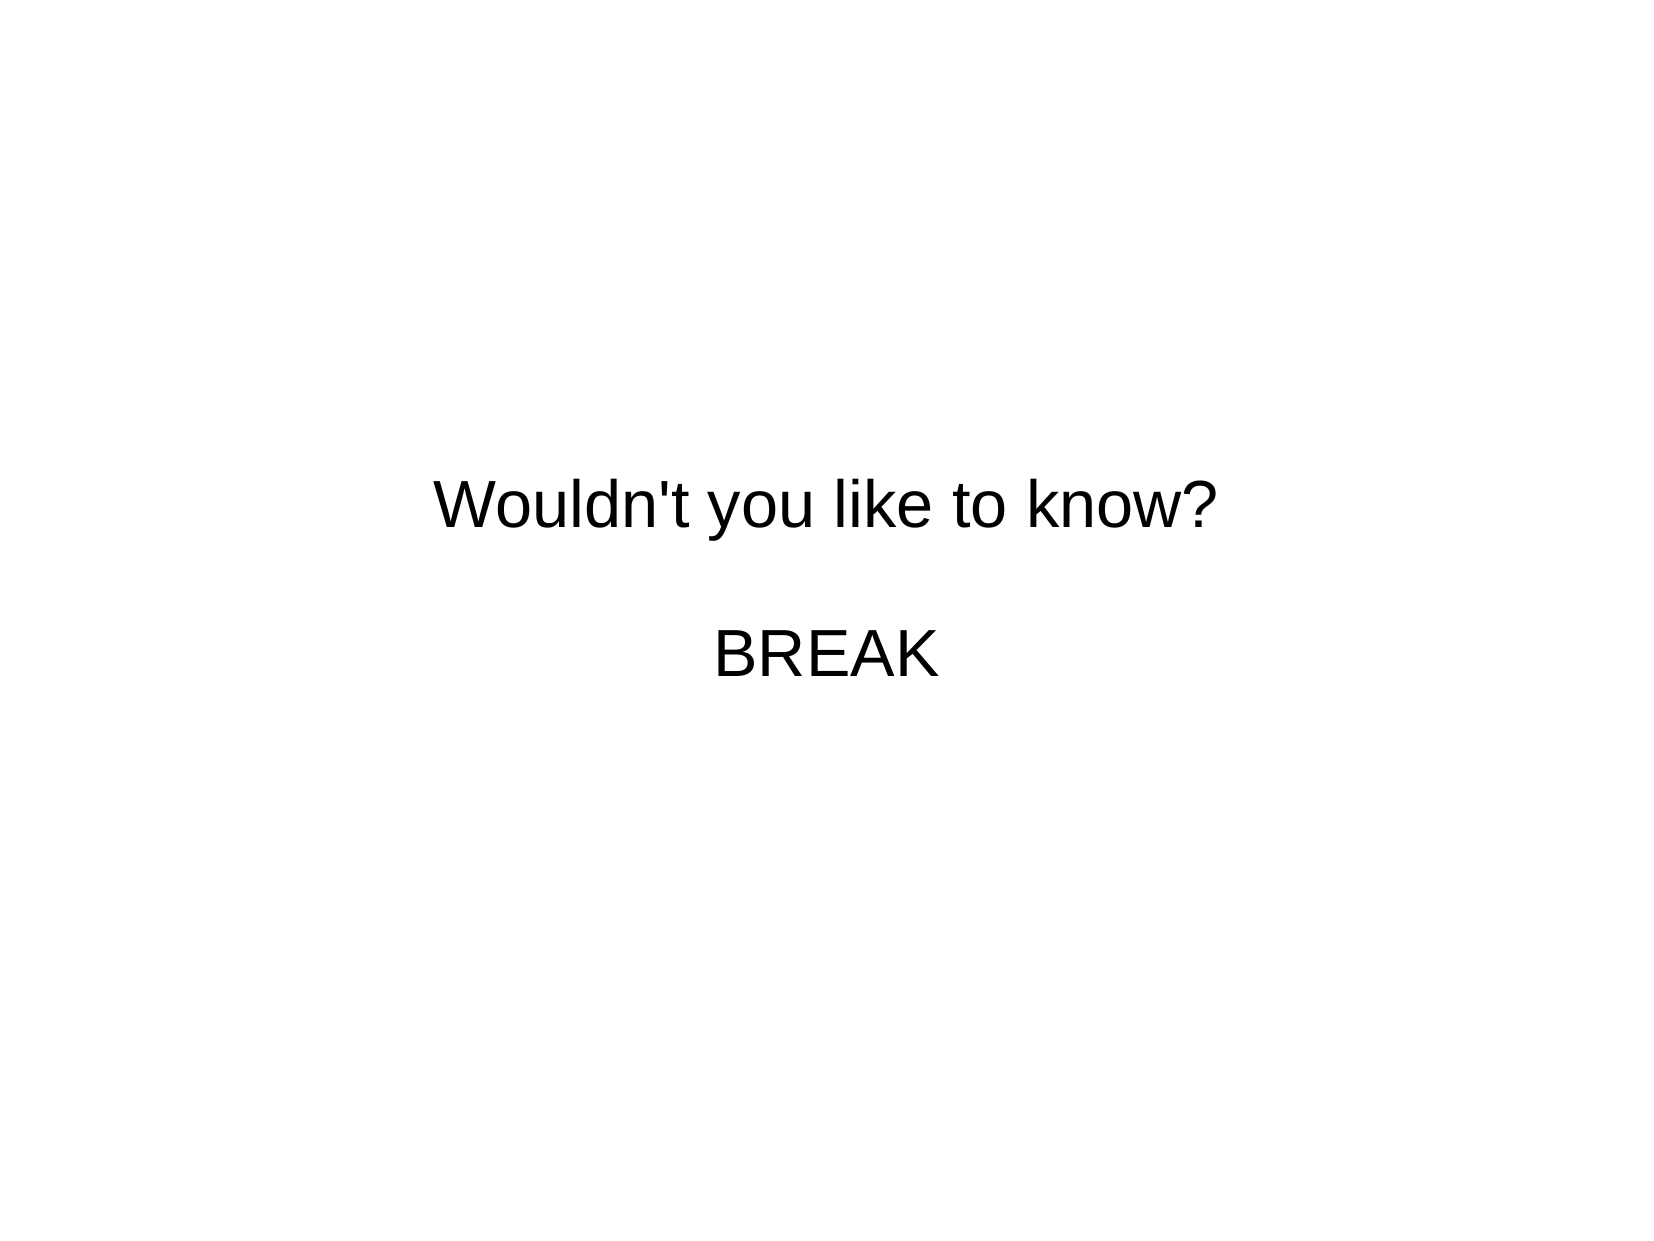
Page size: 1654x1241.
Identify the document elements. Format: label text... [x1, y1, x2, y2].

subtitle Wouldn't you like to know? BREAK [82, 49, 1571, 1109]
